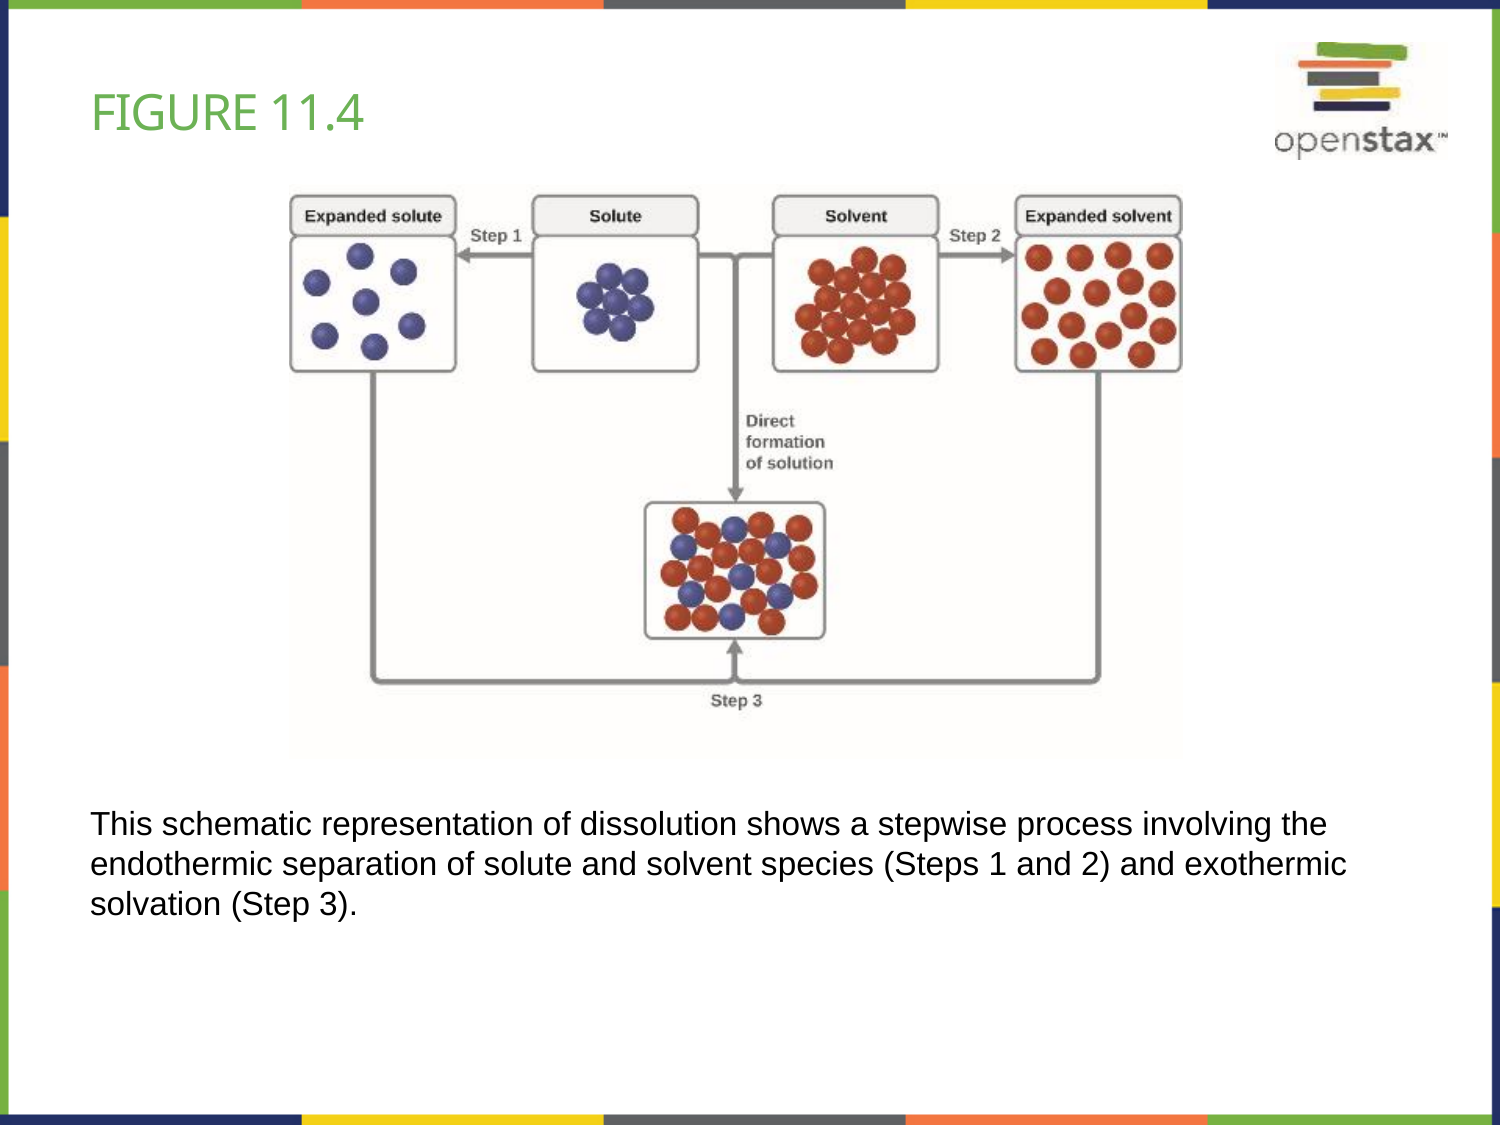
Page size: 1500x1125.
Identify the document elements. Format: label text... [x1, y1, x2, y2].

title Figure 11.4 [75, 39, 1398, 148]
picture [0, 0, 1500, 1125]
list This schematic representation of dissolution shows a stepwise process involving the endothermic separation of solute and solvent species (Steps 1 and 2) and exothermic solvation (Step 3). [75, 794, 1398, 986]
